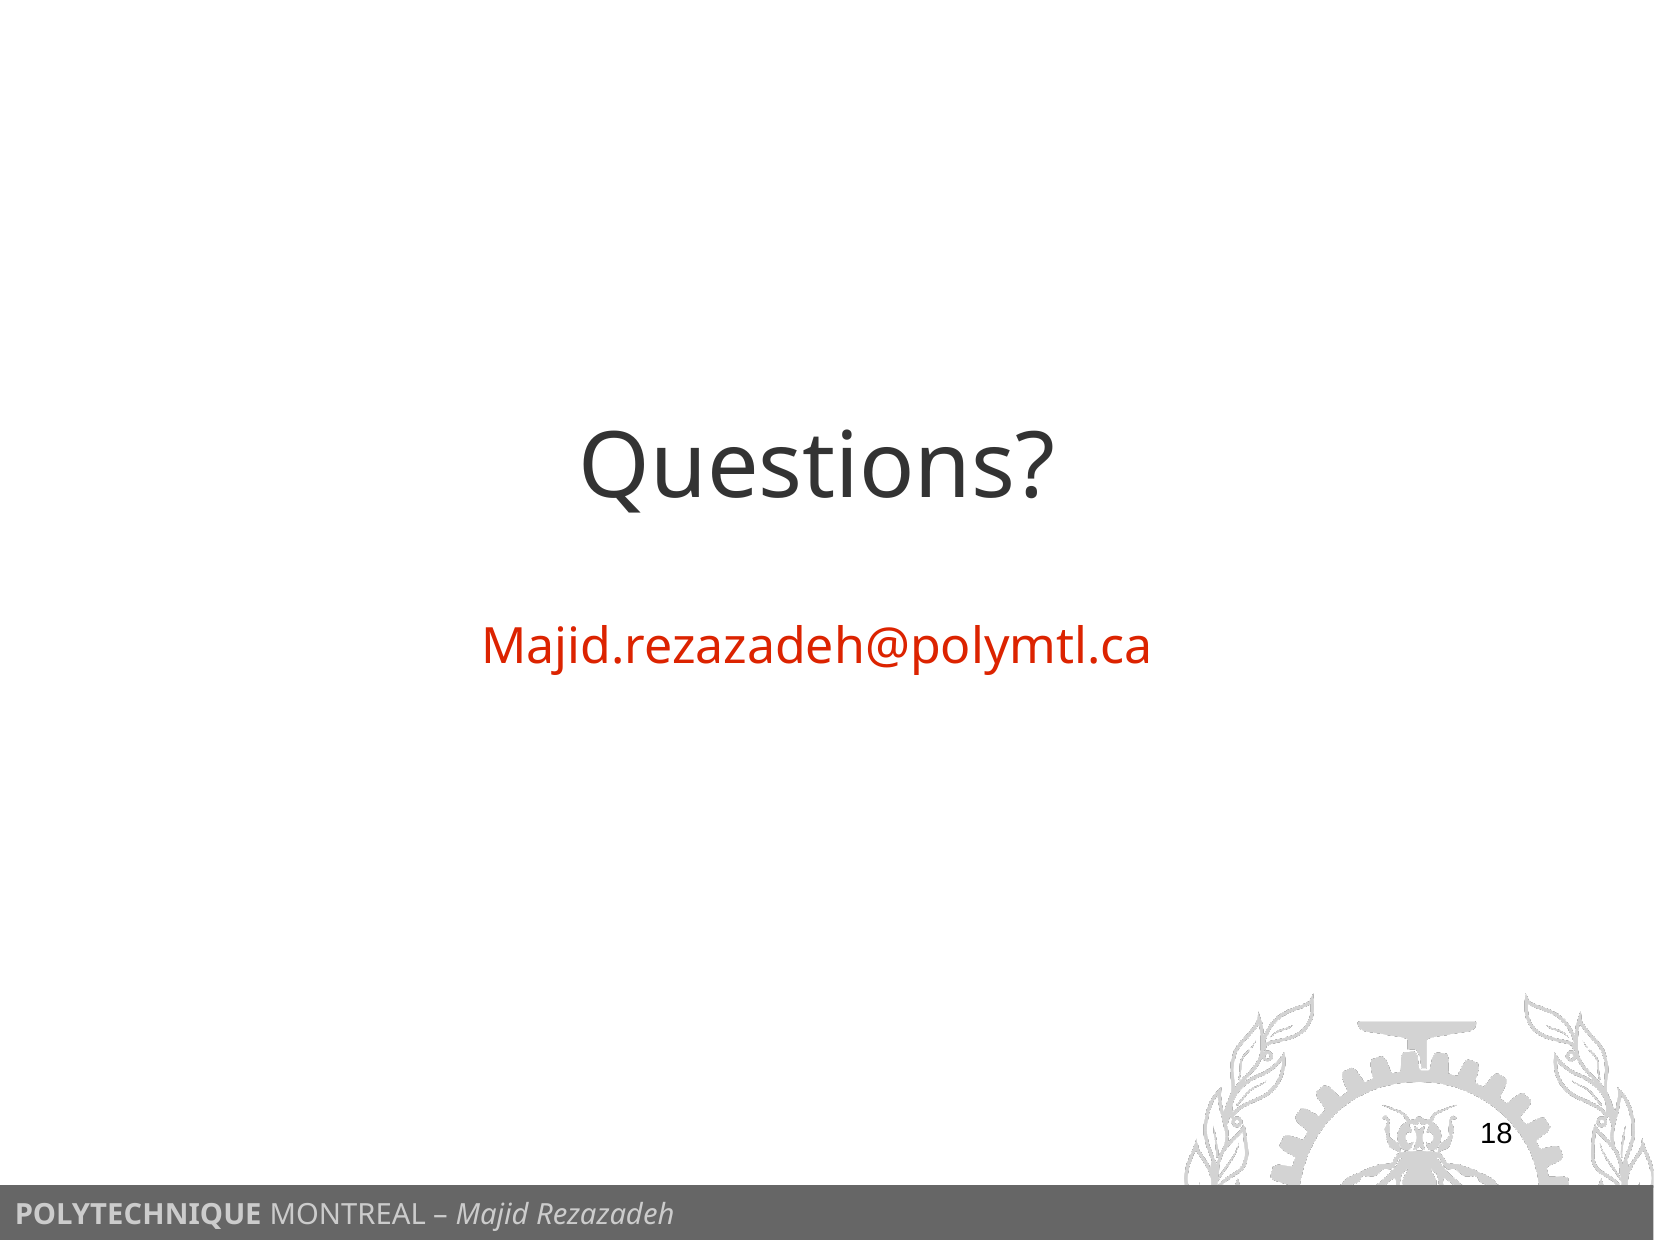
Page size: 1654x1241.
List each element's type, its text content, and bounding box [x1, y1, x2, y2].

text_box Questions? Majid.rezazadeh@polymtl.ca [119, 292, 1515, 733]
text_box POLYTECHNIQUE MONTREAL – Majid Rezazadeh [0, 1185, 1654, 1240]
text_box 18 [1465, 1107, 1543, 1185]
picture [1184, 967, 1654, 1185]
